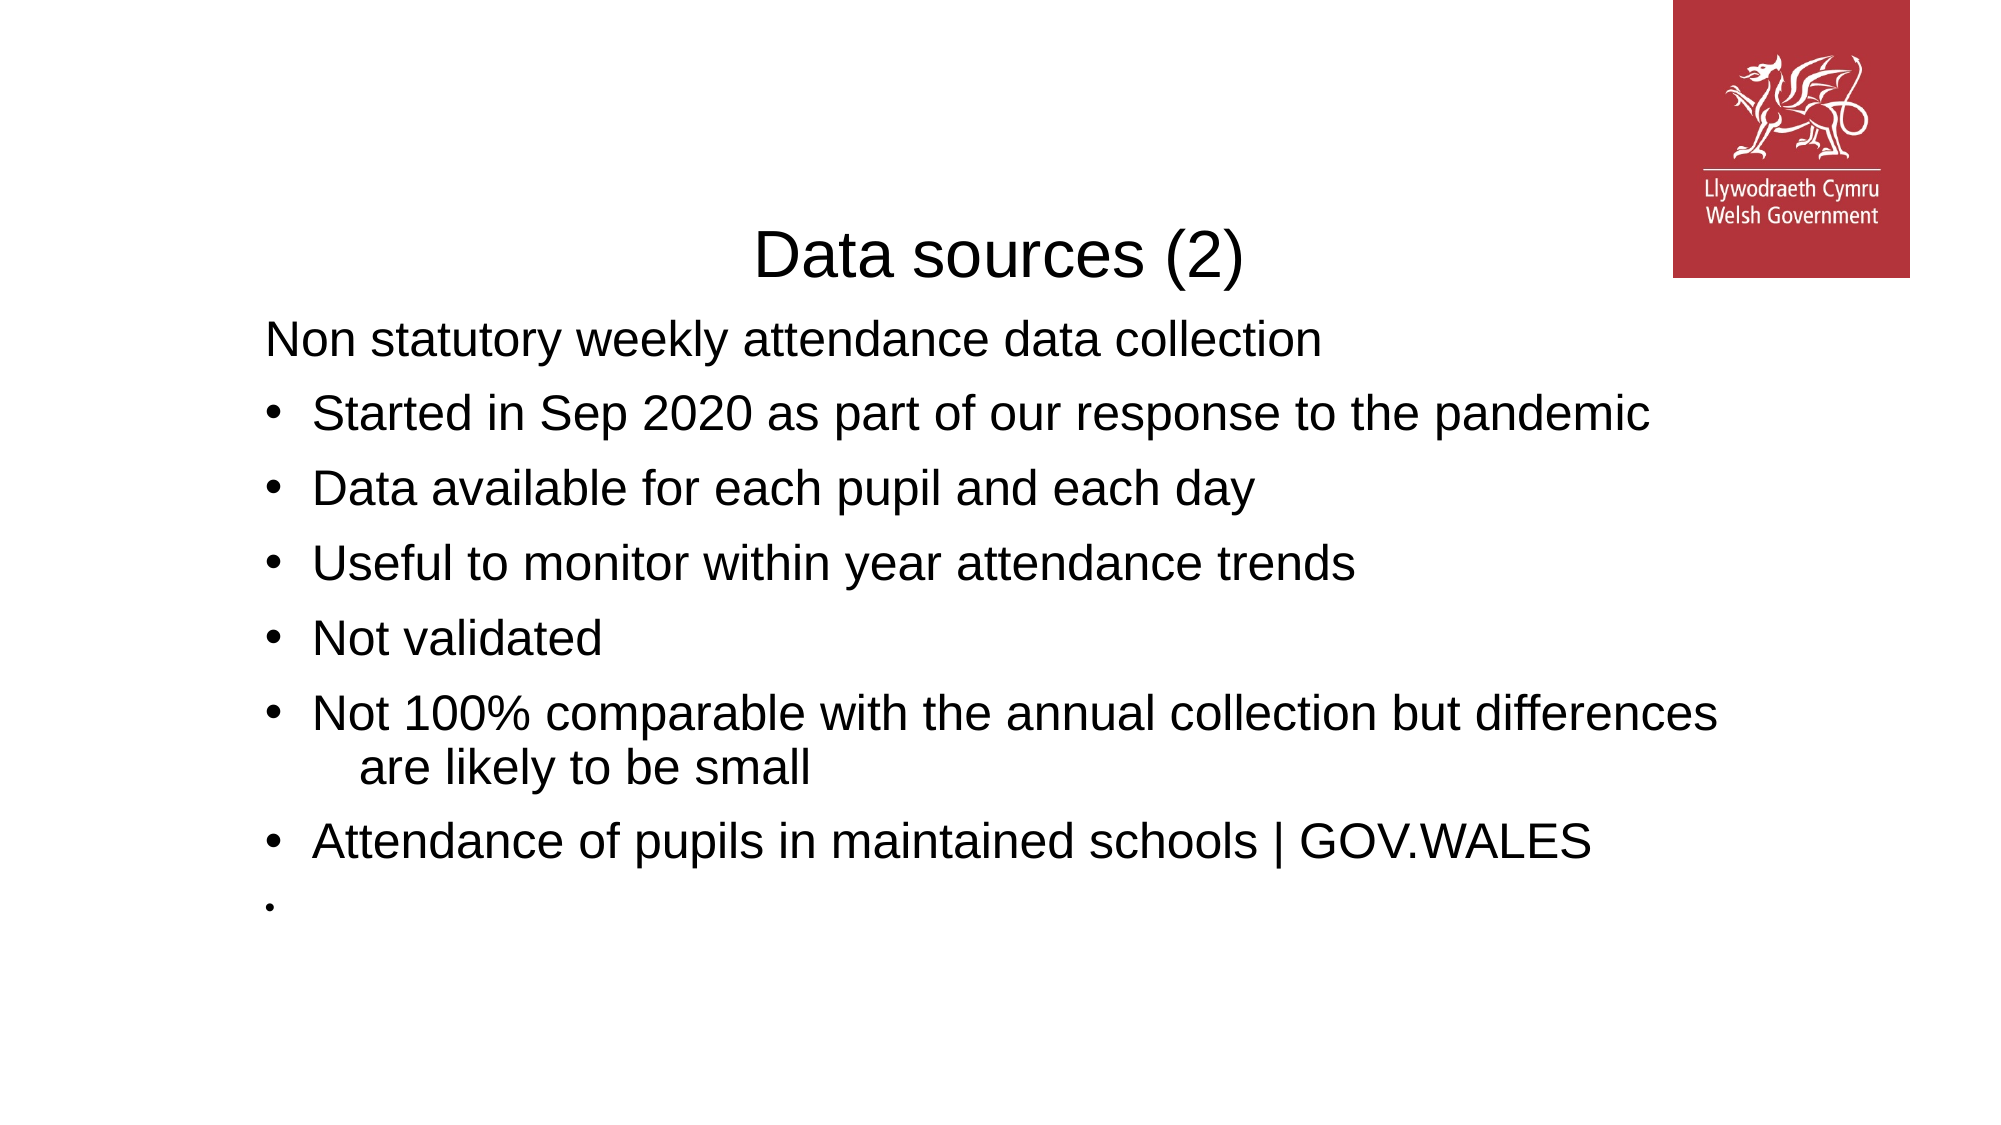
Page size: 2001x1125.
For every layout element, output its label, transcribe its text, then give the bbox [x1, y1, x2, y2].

subtitle Data sources (2) Non statutory weekly attendance data collection Started in Sep 2020 as part of our response to the pandemic Data available for each pupil and each day Useful to monitor within year attendance trends Not validated Not 100% comparable with the annual collection but differences are likely to be small Attendance of pupils in maintained schools | GOV.WALES [249, 212, 1750, 980]
